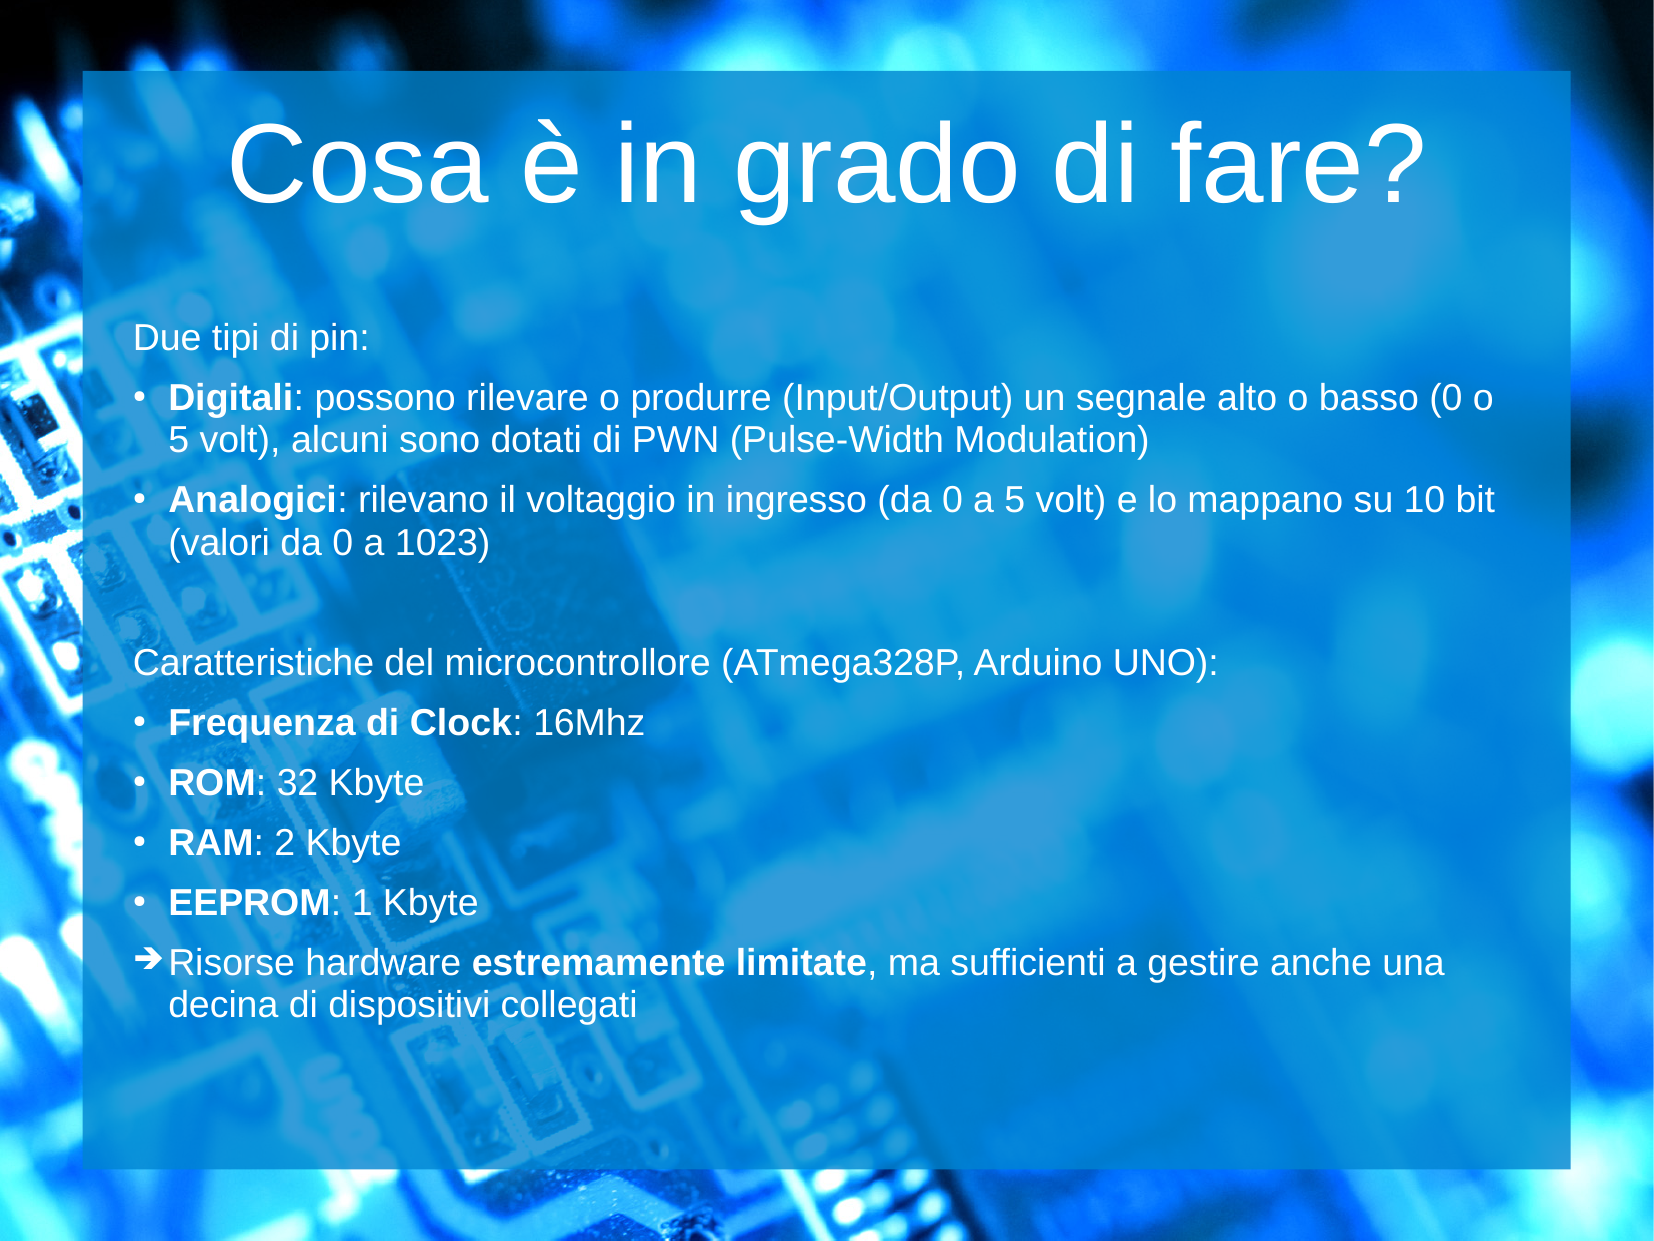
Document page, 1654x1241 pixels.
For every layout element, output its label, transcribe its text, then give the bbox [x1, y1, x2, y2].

title Cosa è in grado di fare? [82, 70, 1571, 257]
picture [0, 0, 1654, 1241]
text_box [82, 257, 1571, 1170]
text_box Due tipi di pin: Digitali: possono rilevare o produrre (Input/Output) un segnale alto o basso (0 o 5 volt), alcuni sono dotati di PWN (Pulse-Width Modulation) Analogici: rilevano il voltaggio in ingresso (da 0 a 5 volt) e lo mappano su 10 bit (valori da 0 a 1023) Caratteristiche del microcontrollore (ATmega328P, Arduino UNO): Frequenza di Clock: 16Mhz ROM: 32 Kbyte RAM: 2 Kbyte EEPROM: 1 Kbyte Risorse hardware estremamente limitate, ma sufficienti a gestire anche una decina di dispositivi collegati [118, 309, 1536, 1111]
